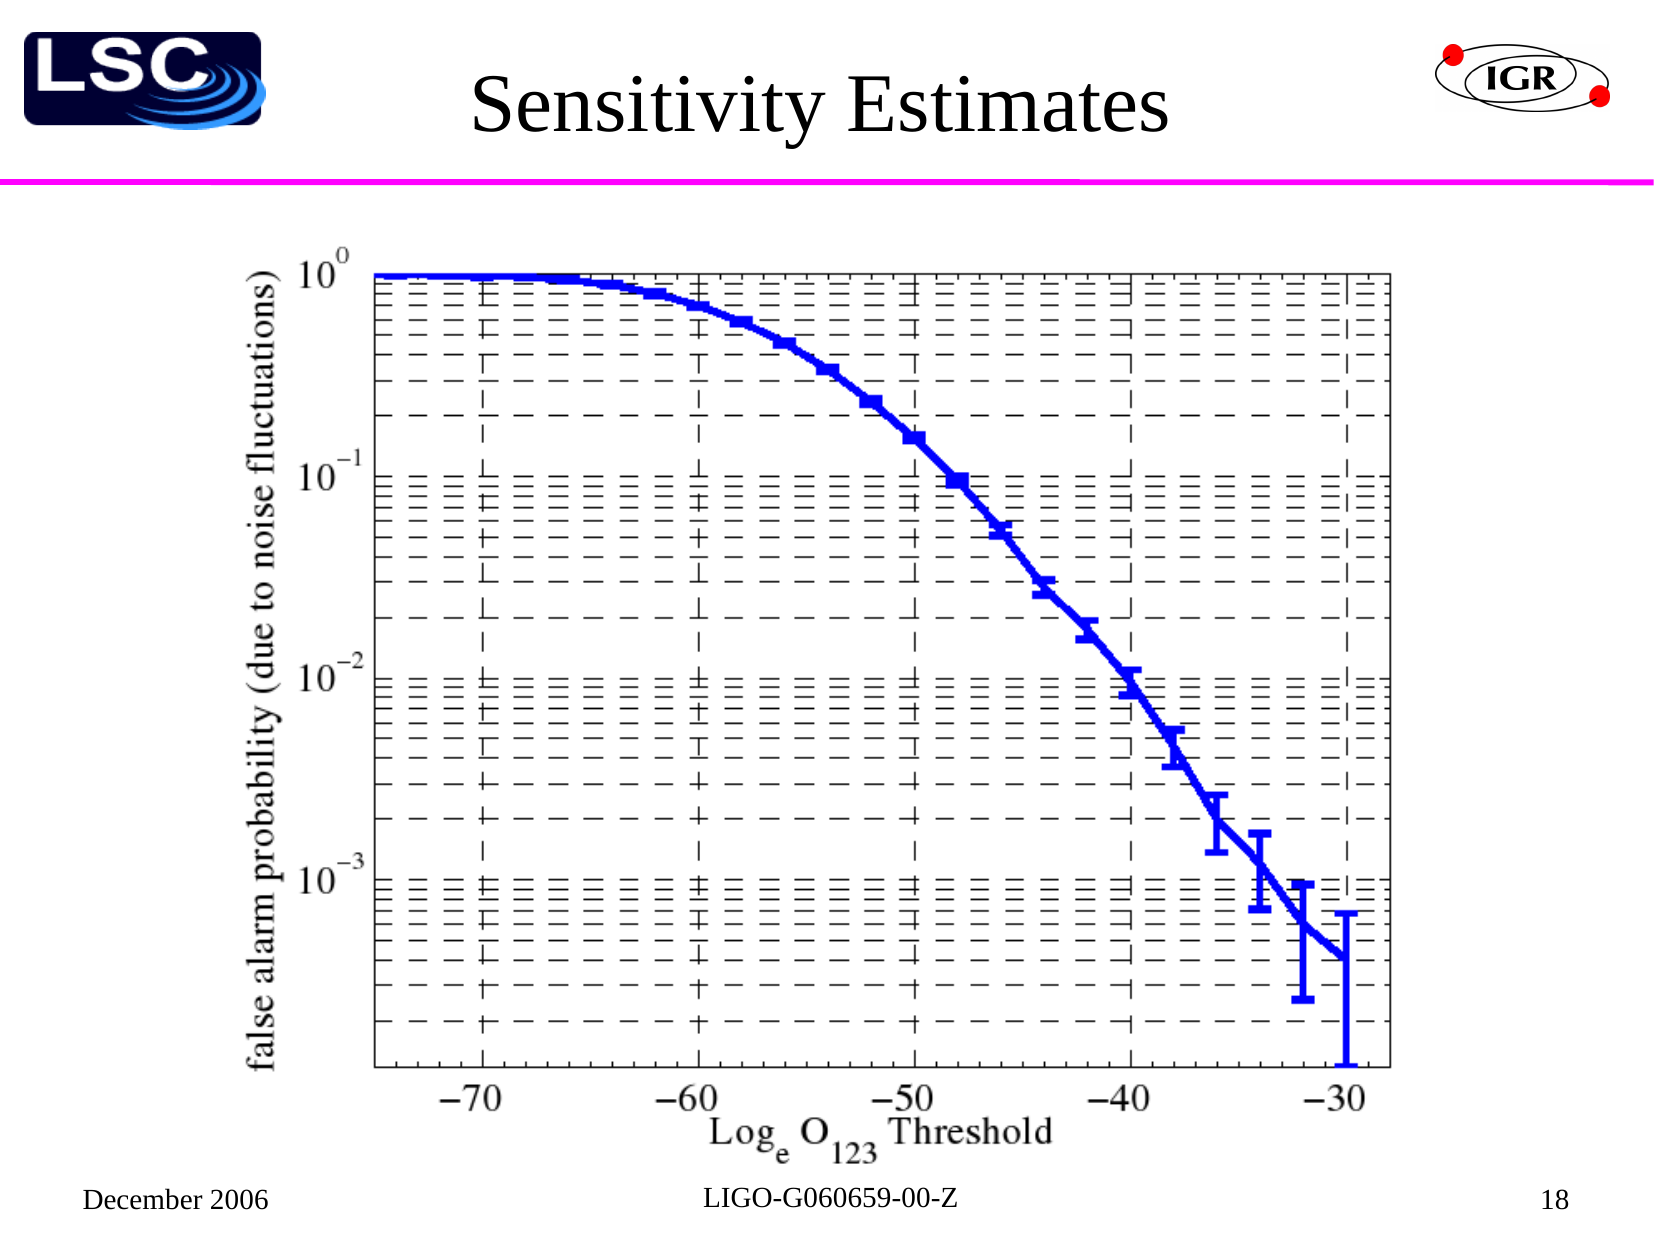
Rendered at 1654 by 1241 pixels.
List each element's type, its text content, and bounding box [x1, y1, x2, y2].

picture [24, 32, 76, 130]
title Sensitivity Estimates [76, 0, 1565, 207]
picture [1565, 44, 1610, 112]
picture [223, 206, 1418, 1182]
